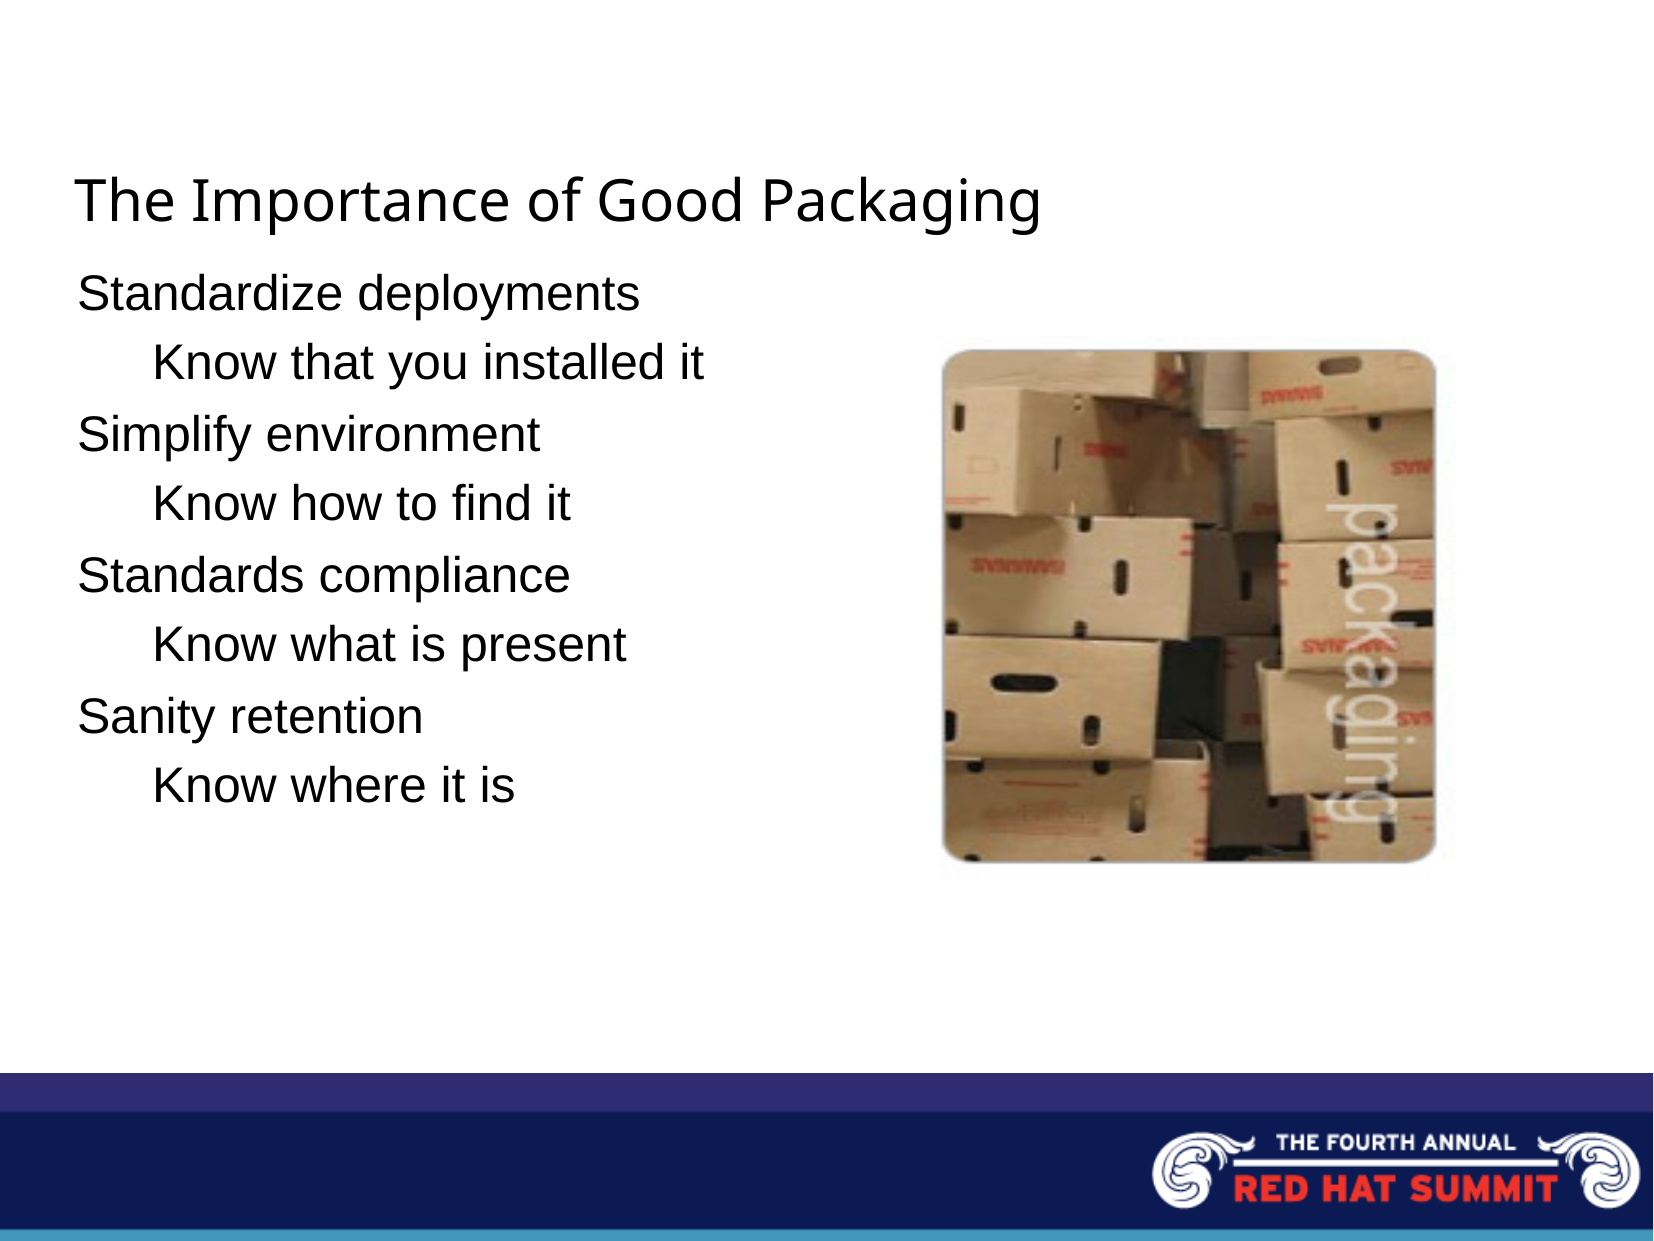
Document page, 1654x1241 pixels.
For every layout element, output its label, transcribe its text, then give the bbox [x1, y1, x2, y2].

picture [914, 336, 1489, 883]
title The Importance of Good Packaging [74, 140, 1506, 259]
list Standardize deployments Know that you installed it Simplify environment Know how to find it Standards compliance Know what is present Sanity retention Know where it is [77, 264, 772, 1174]
picture [0, 1073, 1654, 1241]
